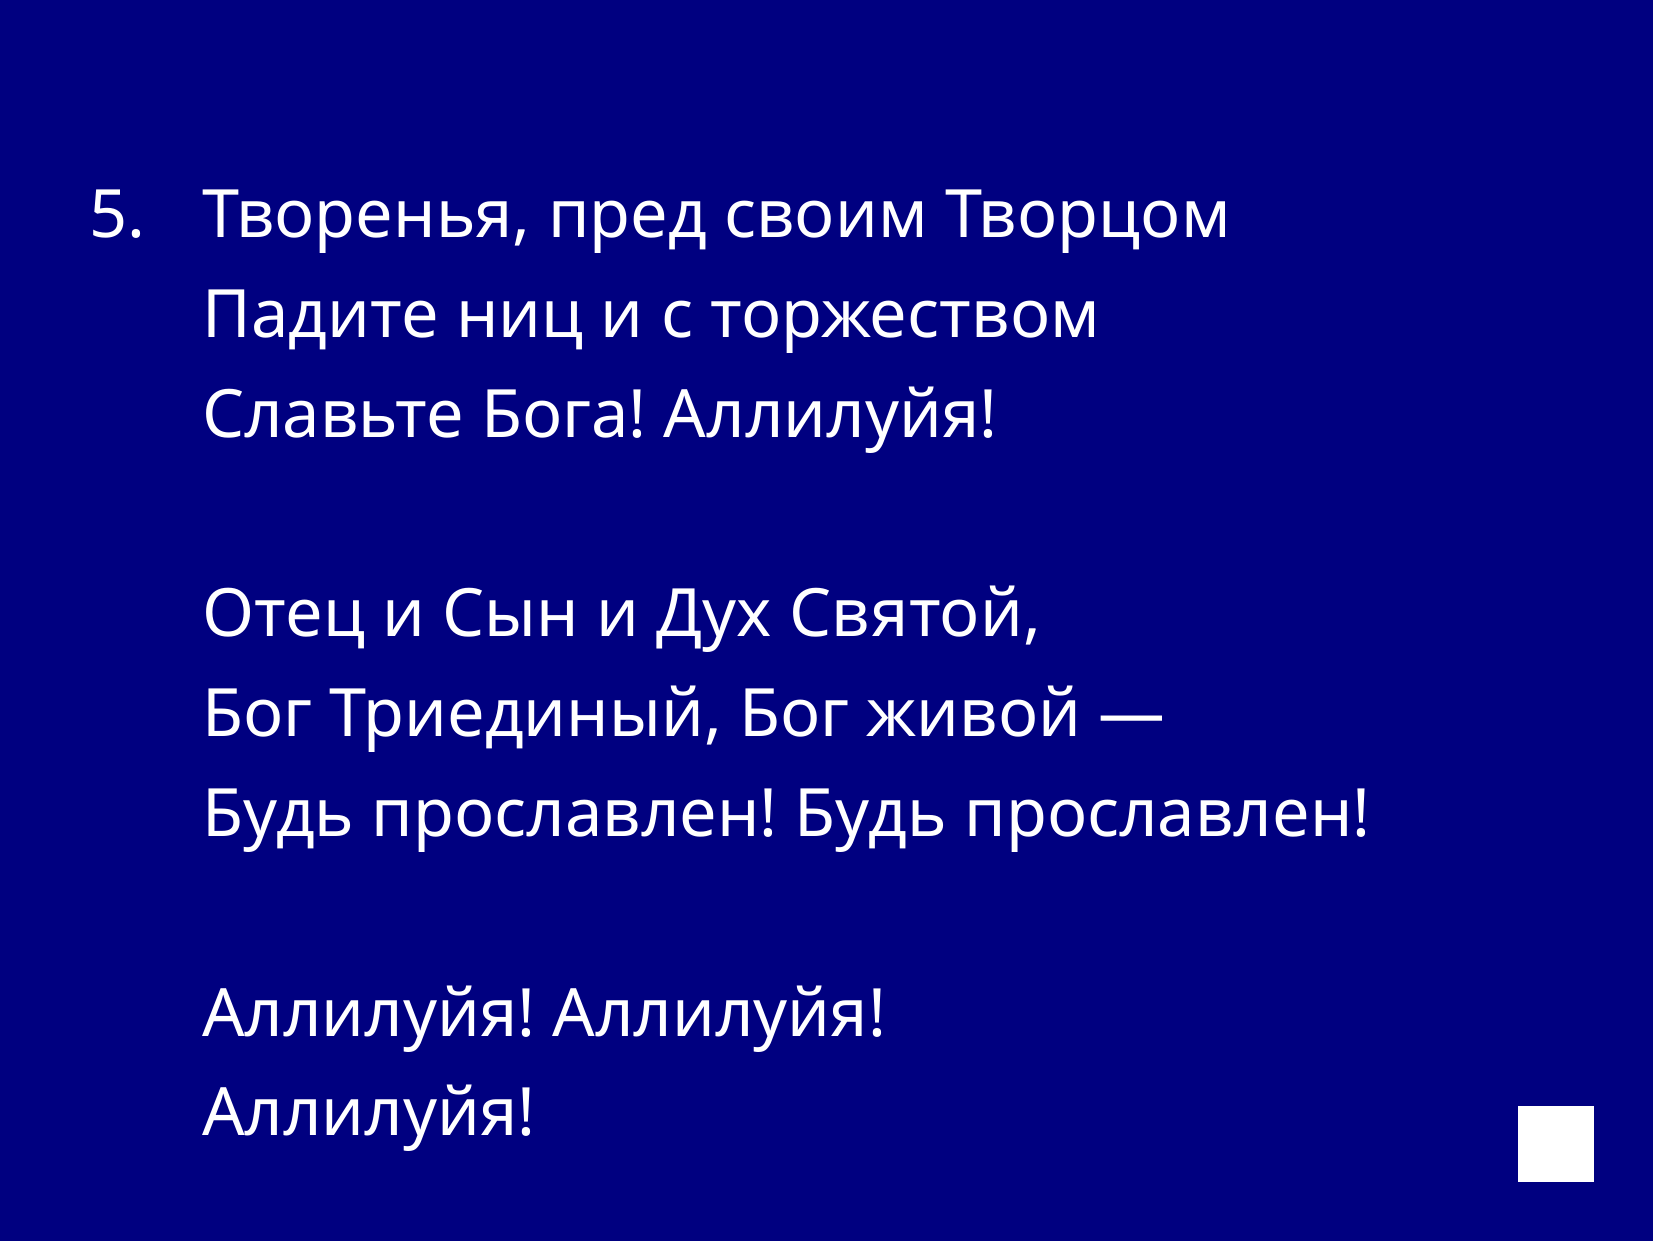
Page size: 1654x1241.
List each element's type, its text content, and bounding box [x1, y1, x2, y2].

text_box 5. Творенья, пред своим Творцом Падите ниц и с торжеством Славьте Бога! Аллилуйя! Отец и Сын и Дух Святой, Бог Триединый, Бог живой ― Будь прославлен! Будь прославлен! Аллилуйя! Аллилуйя! Аллилуйя! [75, 150, 1576, 1163]
text_box [1518, 1106, 1594, 1182]
